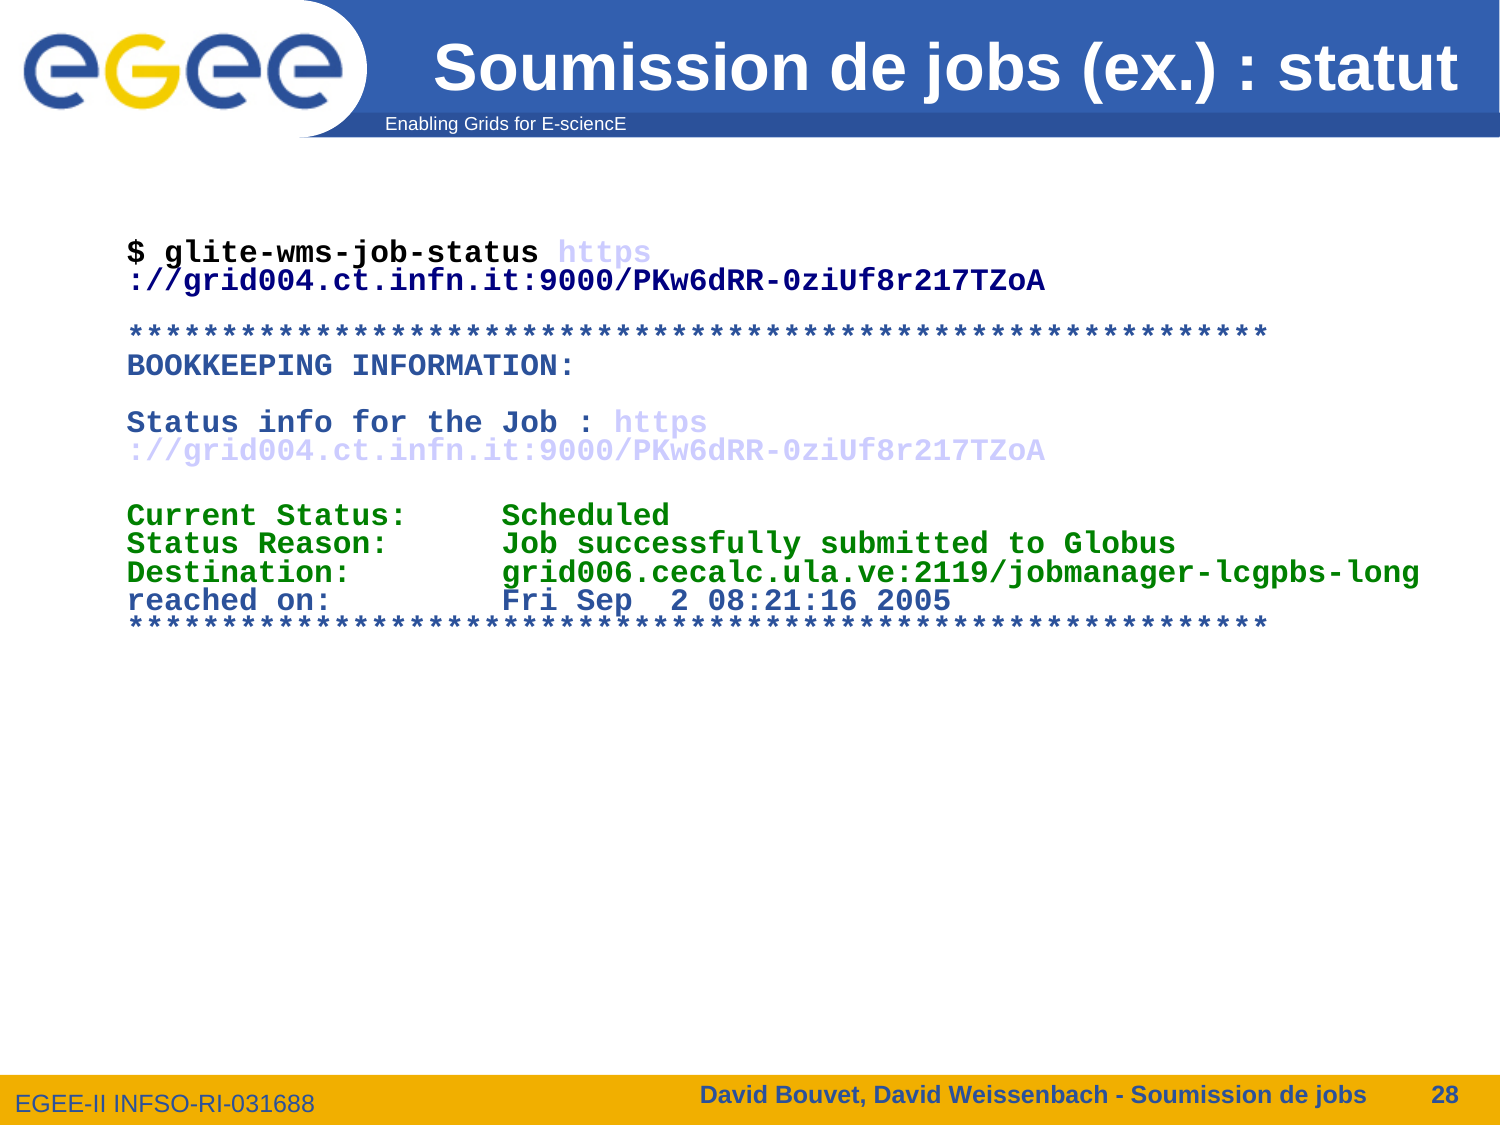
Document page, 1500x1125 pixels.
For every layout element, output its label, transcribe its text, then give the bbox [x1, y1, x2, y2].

picture [18, 30, 349, 112]
title Soumission de jobs (ex.) : statut [369, 10, 1475, 124]
list $ glite-wms-job-status https://grid004.ct.infn.it:9000/PKw6dRR-0ziUf8r217TZoA ************************************************************* BOOKKEEPING INFORMATION: Status info for the Job : https://grid004.ct.infn.it:9000/PKw6dRR-0ziUf8r217TZoA Current Status: Scheduled Status Reason: Job successfully submitted to Globus Destination: grid006.cecalc.ula.ve:2119/jobmanager-lcgpbs-long reached on: Fri Sep 2 08:21:16 2005 ************************************************************* [56, 159, 1466, 1051]
